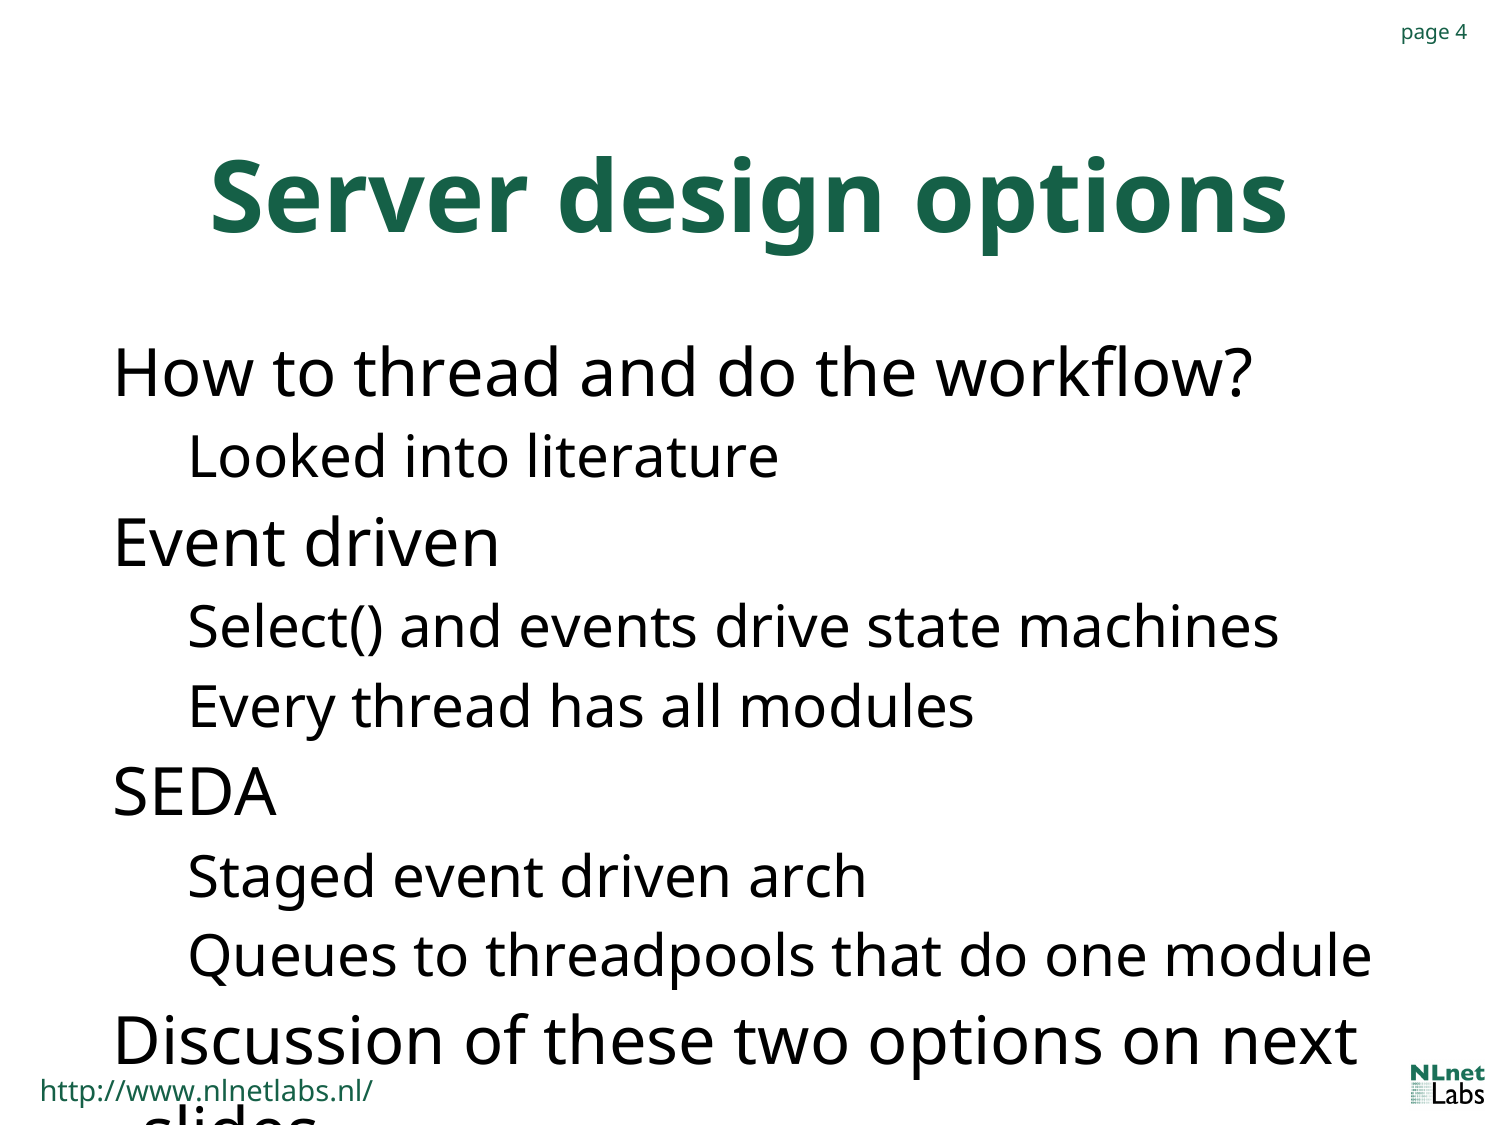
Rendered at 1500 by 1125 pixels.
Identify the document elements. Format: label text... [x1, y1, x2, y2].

list How to thread and do the workflow? Looked into literature Event driven Select() and events drive state machines Every thread has all modules SEDA Staged event driven arch Queues to threadpools that do one module Discussion of these two options on next slides [112, 324, 1388, 1001]
picture [1409, 1059, 1485, 1111]
title Server design options [112, 66, 1388, 322]
